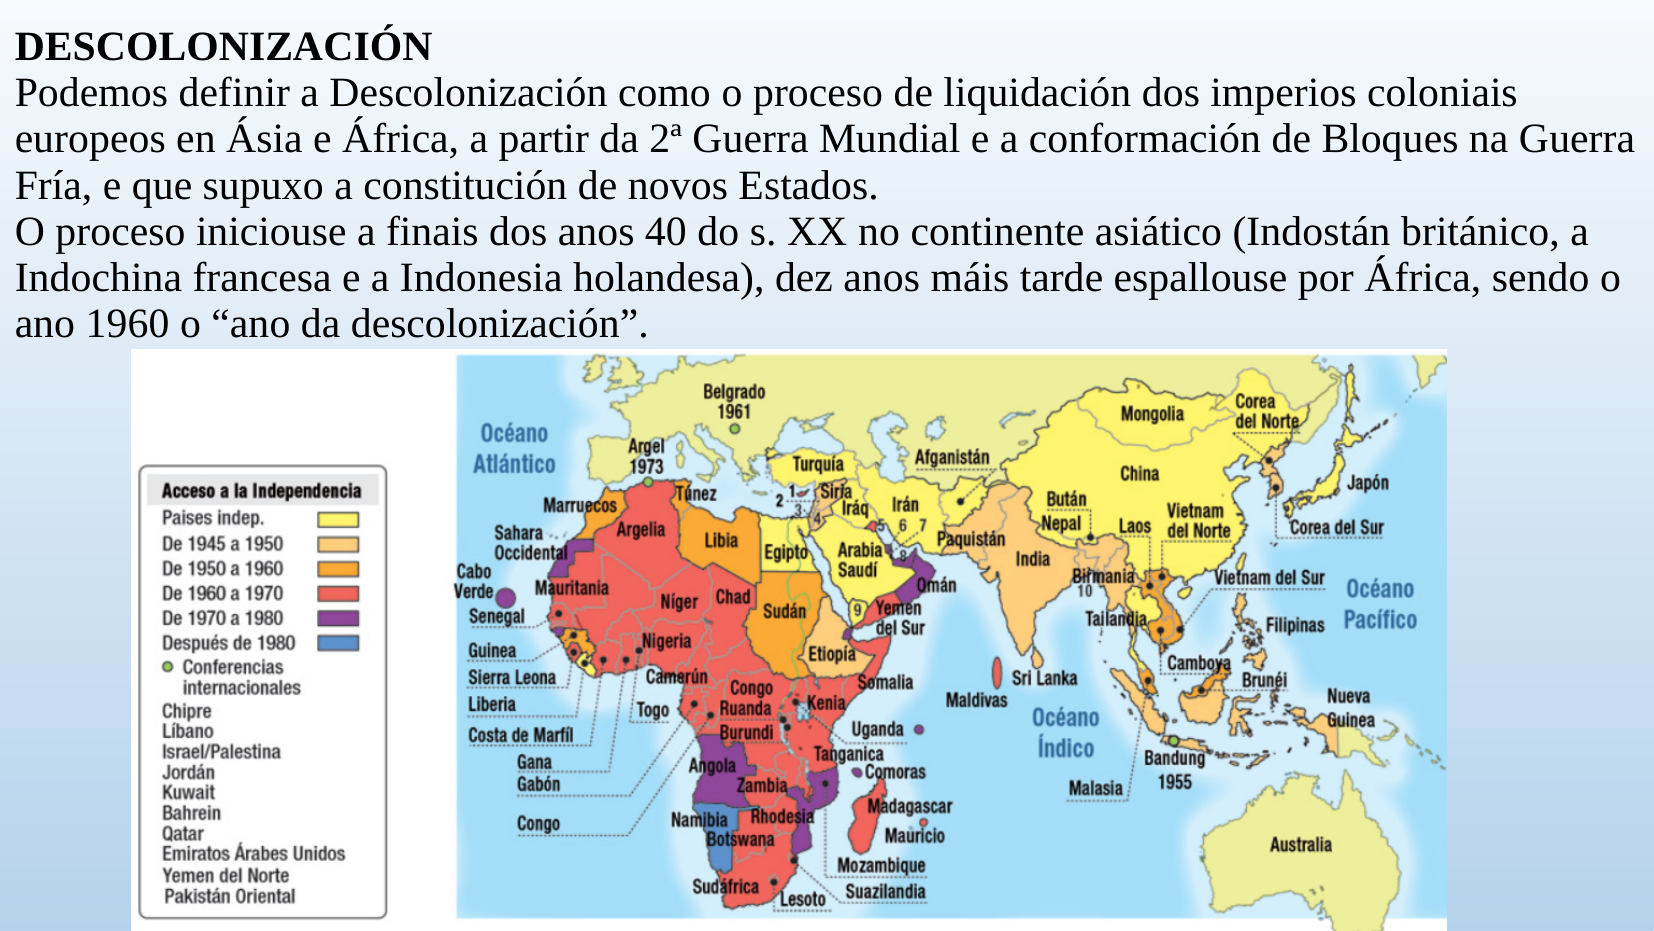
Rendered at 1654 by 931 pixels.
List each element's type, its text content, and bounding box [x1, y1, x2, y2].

text_box DESCOLONIZACIÓN Podemos definir a Descolonización como o proceso de liquidación dos imperios coloniais europeos en Ásia e África, a partir da 2ª Guerra Mundial e a conformación de Bloques na Guerra Fría, e que supuxo a constitución de novos Estados. O proceso iniciouse a finais dos anos 40 do s. XX no continente asiático (Indostán británico, a Indochina francesa e a Indonesia holandesa), dez anos máis tarde espallouse por África, sendo o ano 1960 o “ano da descolonización”. [0, 15, 1652, 355]
picture [131, 355, 1447, 931]
